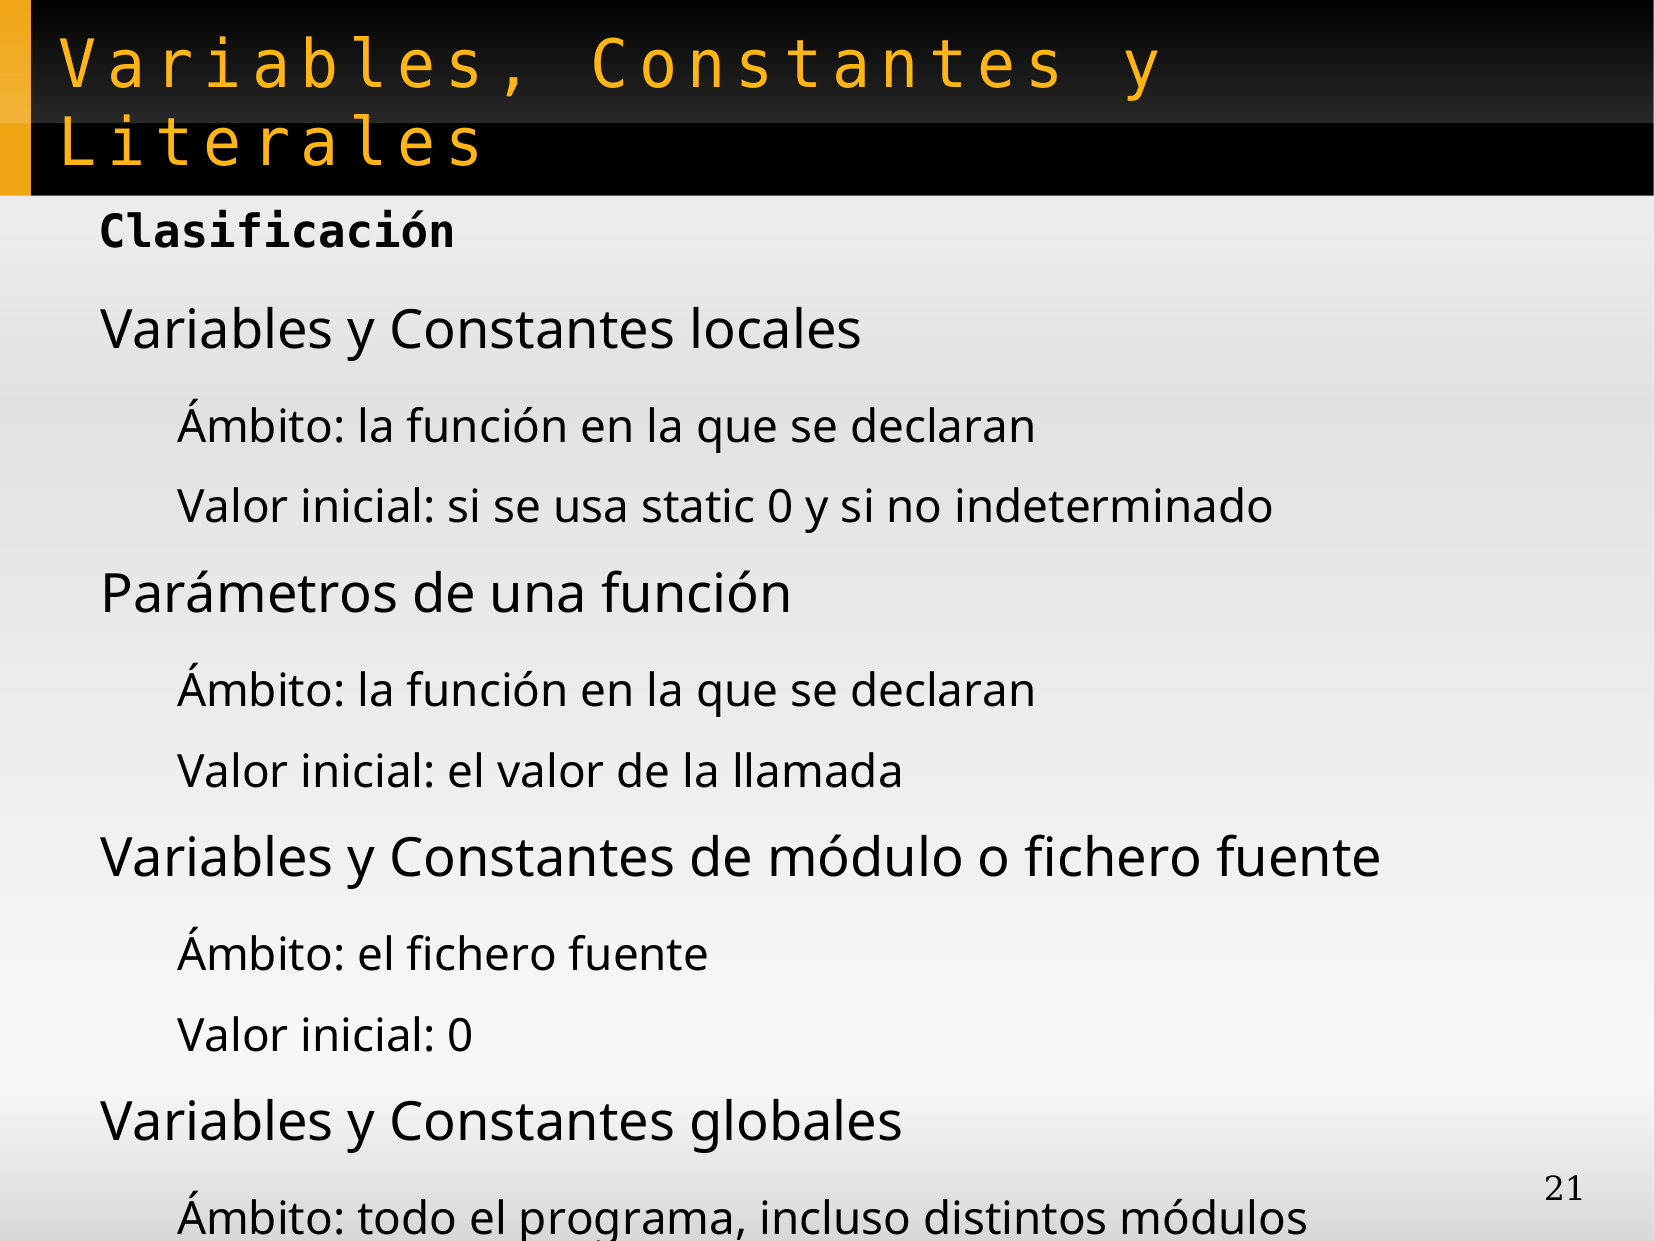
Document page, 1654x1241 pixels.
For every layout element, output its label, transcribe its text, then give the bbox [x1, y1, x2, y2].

list Variables y Constantes locales Ámbito: la función en la que se declaran Valor inicial: si se usa static 0 y si no indeterminado Parámetros de una función Ámbito: la función en la que se declaran Valor inicial: el valor de la llamada Variables y Constantes de módulo o fichero fuente Ámbito: el fichero fuente Valor inicial: 0 Variables y Constantes globales Ámbito: todo el programa, incluso distintos módulos Valor inicial: 0 [82, 290, 1571, 1236]
text_box Clasificación [83, 197, 471, 266]
picture [526, 1236, 613, 1241]
picture [0, 0, 1654, 1241]
title Variables, Constantes y Literales [59, 25, 1595, 182]
